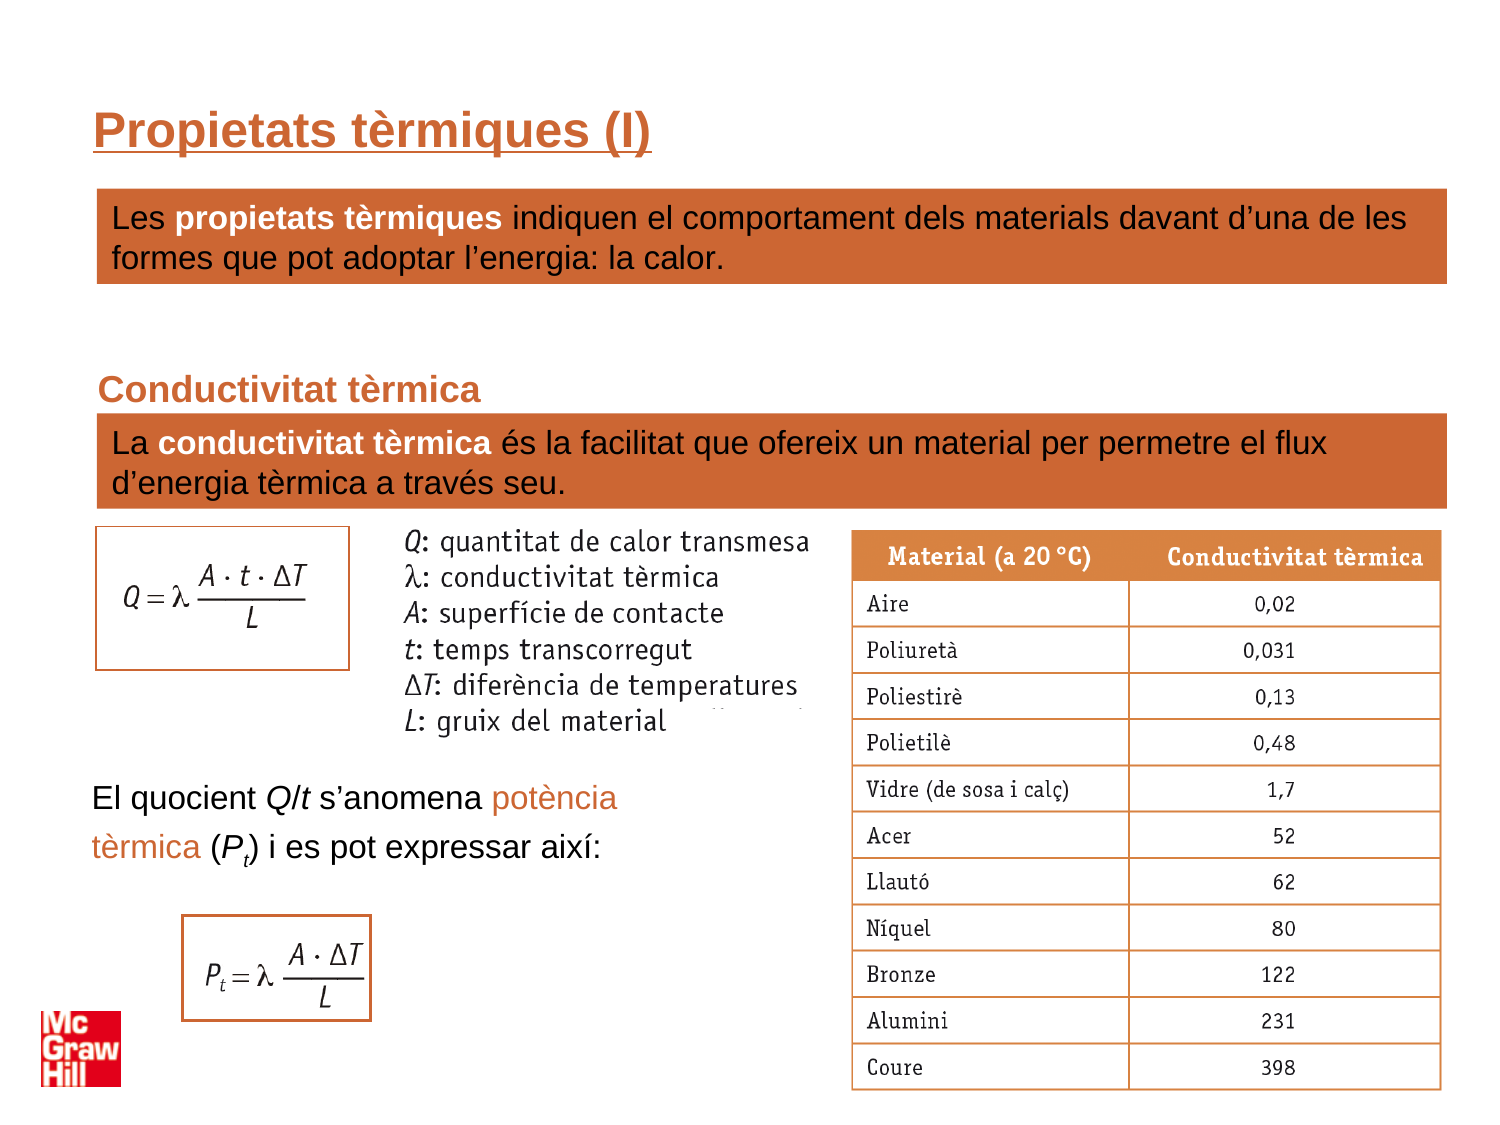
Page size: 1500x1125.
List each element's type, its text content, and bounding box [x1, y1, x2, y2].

text_box La conductivitat tèrmica és la facilitat que ofereix un material per permetre el flux d’energia tèrmica a través seu. [96, 413, 1447, 509]
text_box Propietats tèrmiques (I) [78, 90, 1483, 166]
picture [844, 525, 1445, 1092]
text_box CConductivitat tèrmica [83, 303, 1447, 419]
chart [41, 1011, 121, 1087]
text_box Les propietats tèrmiques indiquen el comportament dels materials davant d’una de les formes que pot adoptar l’energia: la calor. [96, 188, 1447, 284]
picture [96, 527, 349, 670]
picture [184, 916, 370, 1019]
text_box El quocient Q/t s’anomena potència tèrmica (Pt) i es pot expressar així: [76, 760, 656, 879]
picture [392, 527, 821, 738]
